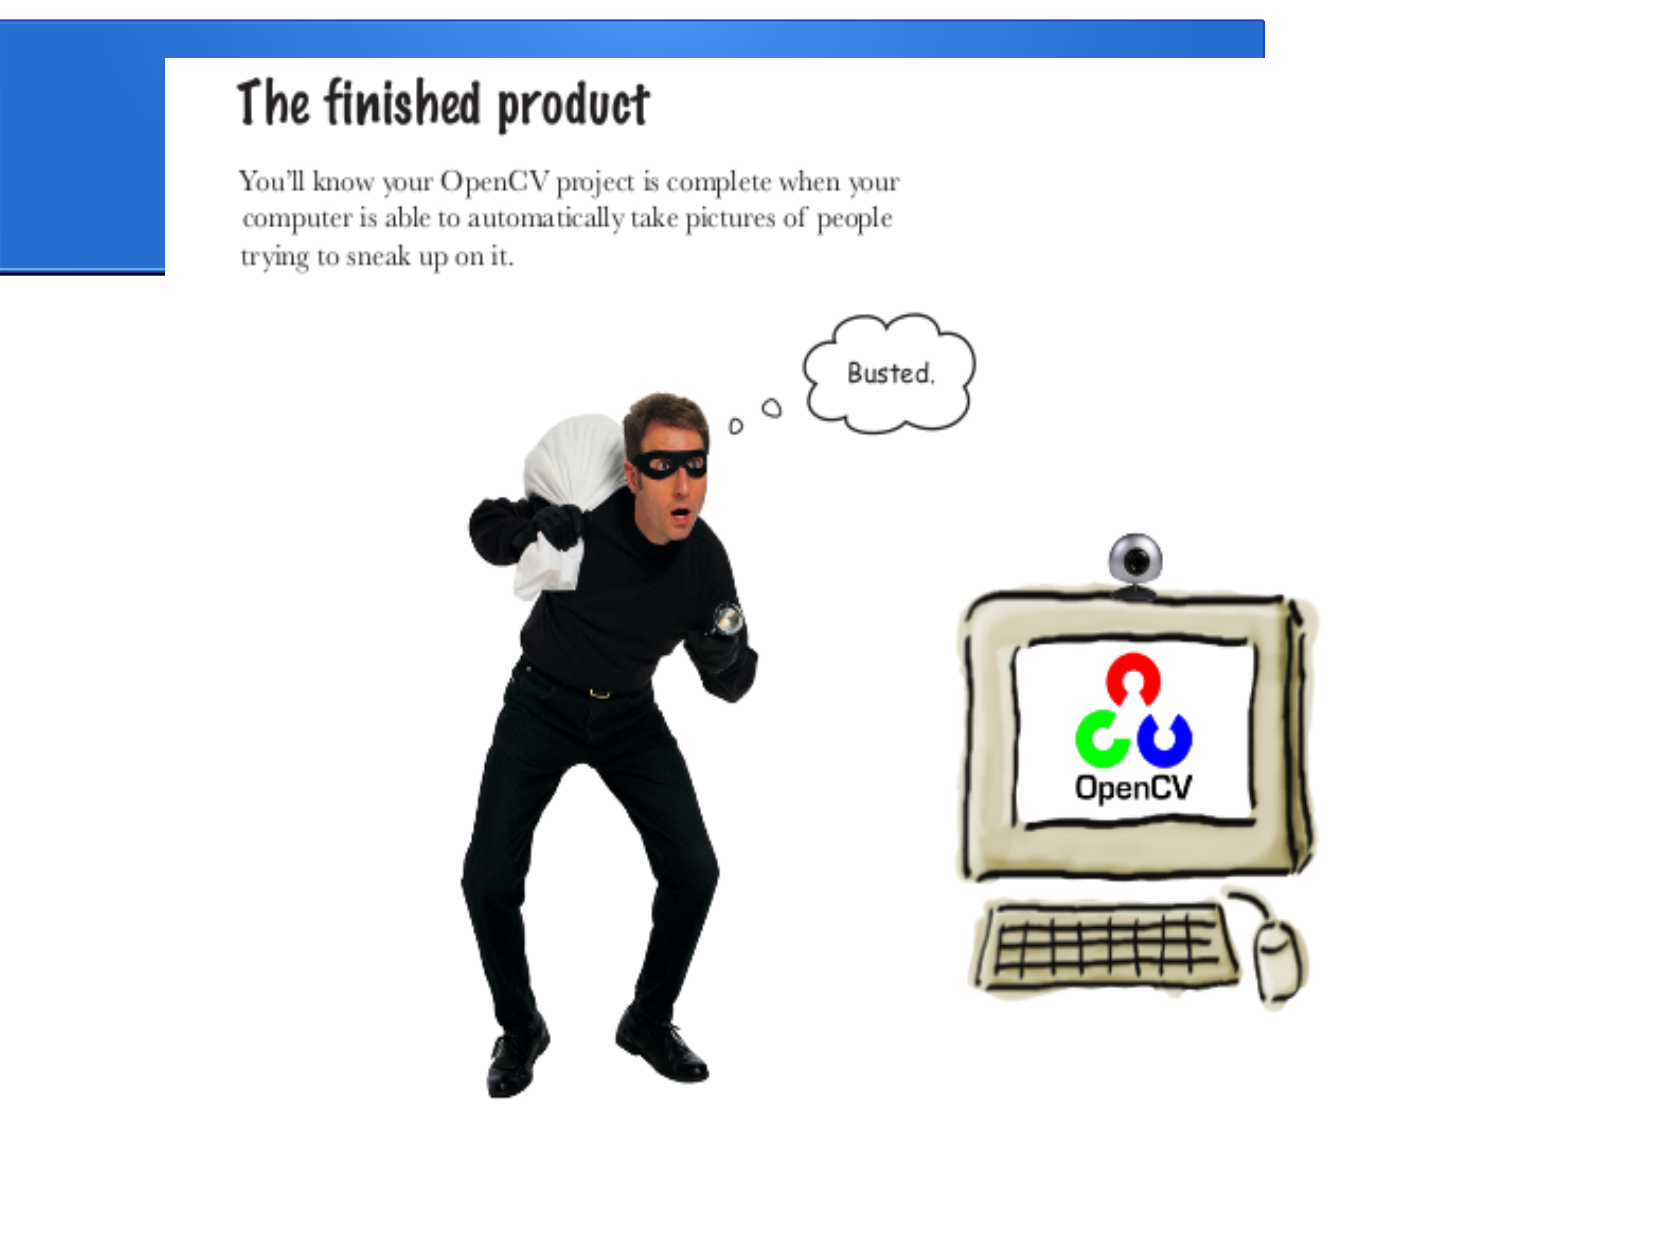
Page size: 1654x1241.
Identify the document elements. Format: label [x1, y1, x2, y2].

picture [165, 58, 1394, 1182]
